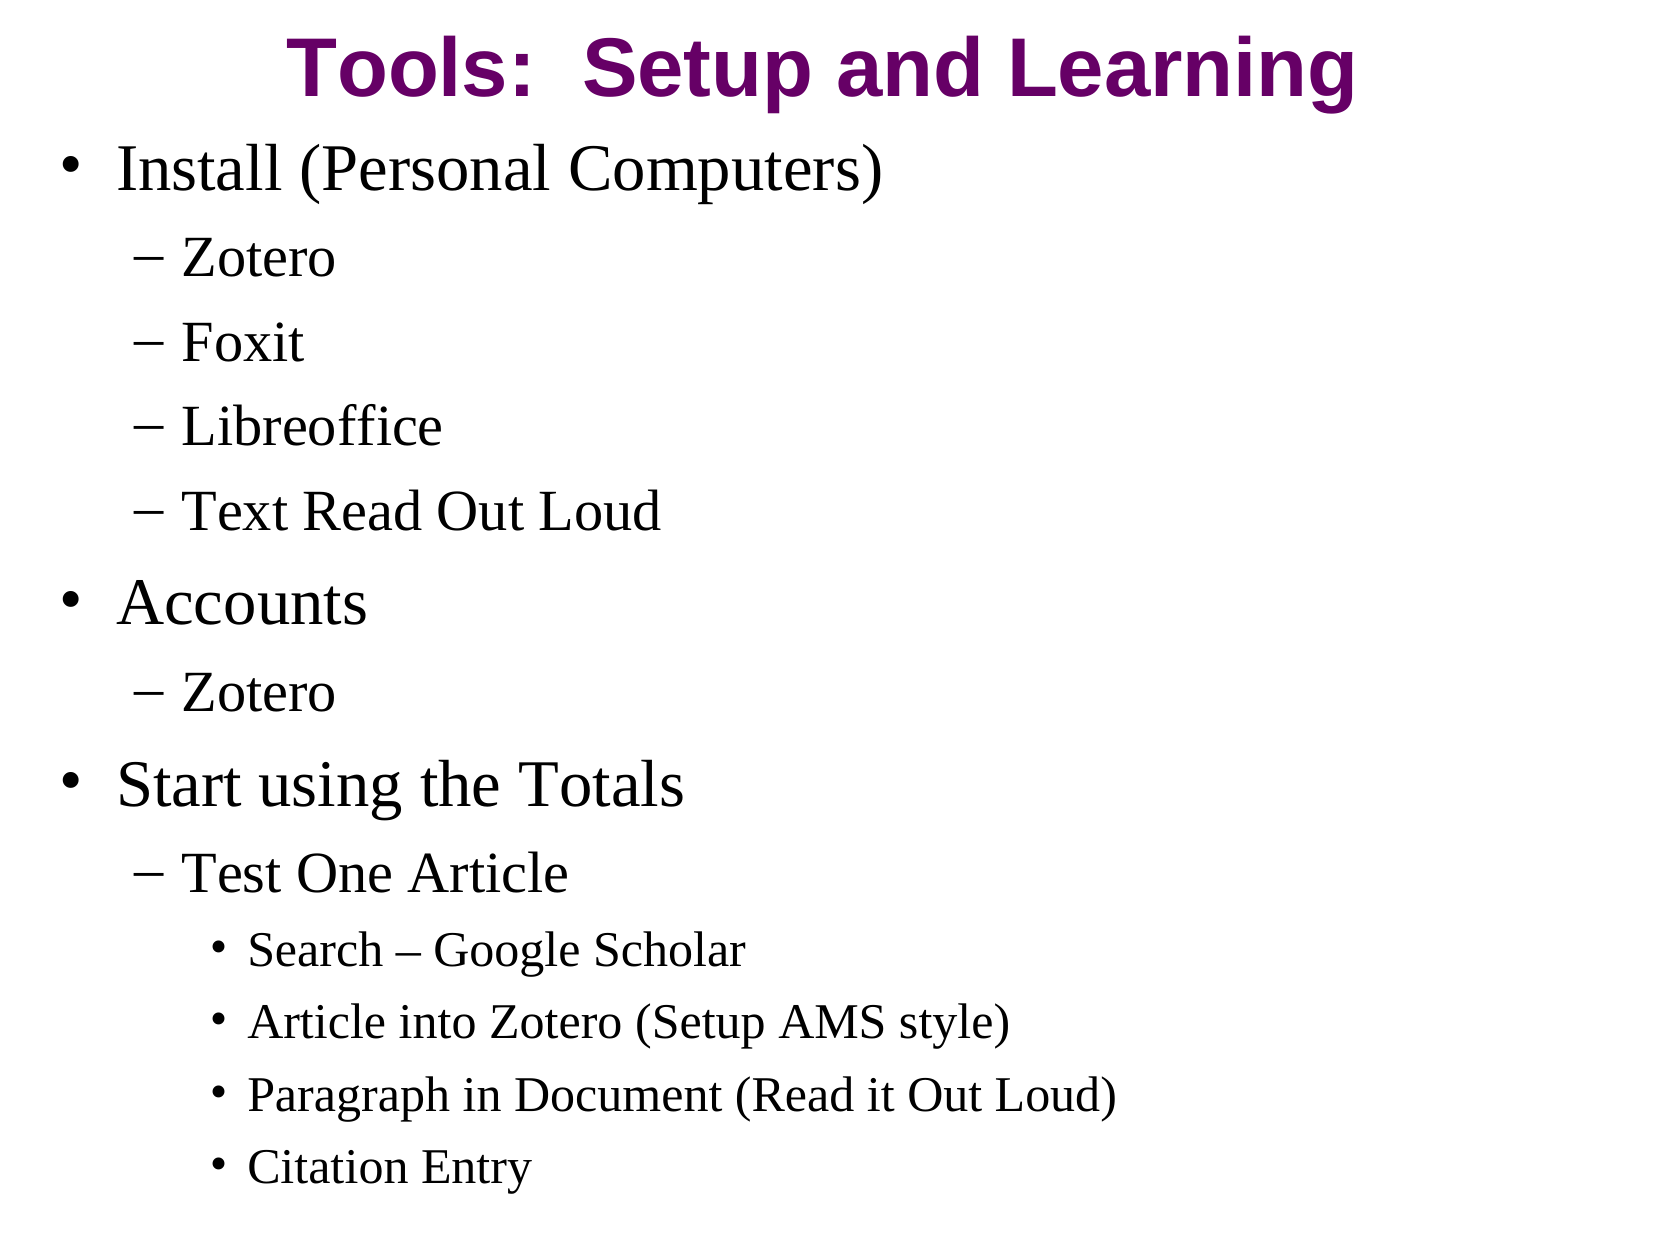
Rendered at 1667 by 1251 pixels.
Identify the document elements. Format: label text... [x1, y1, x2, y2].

title Tools: Setup and Learning [0, 5, 1667, 121]
list Install (Personal Computers) Zotero Foxit Libreoffice Text Read Out Loud Accounts Zotero Start using the Totals Test One Article Search – Google Scholar Article into Zotero (Setup AMS style) Paragraph in Document (Read it Out Loud) Citation Entry [45, 116, 1636, 1202]
